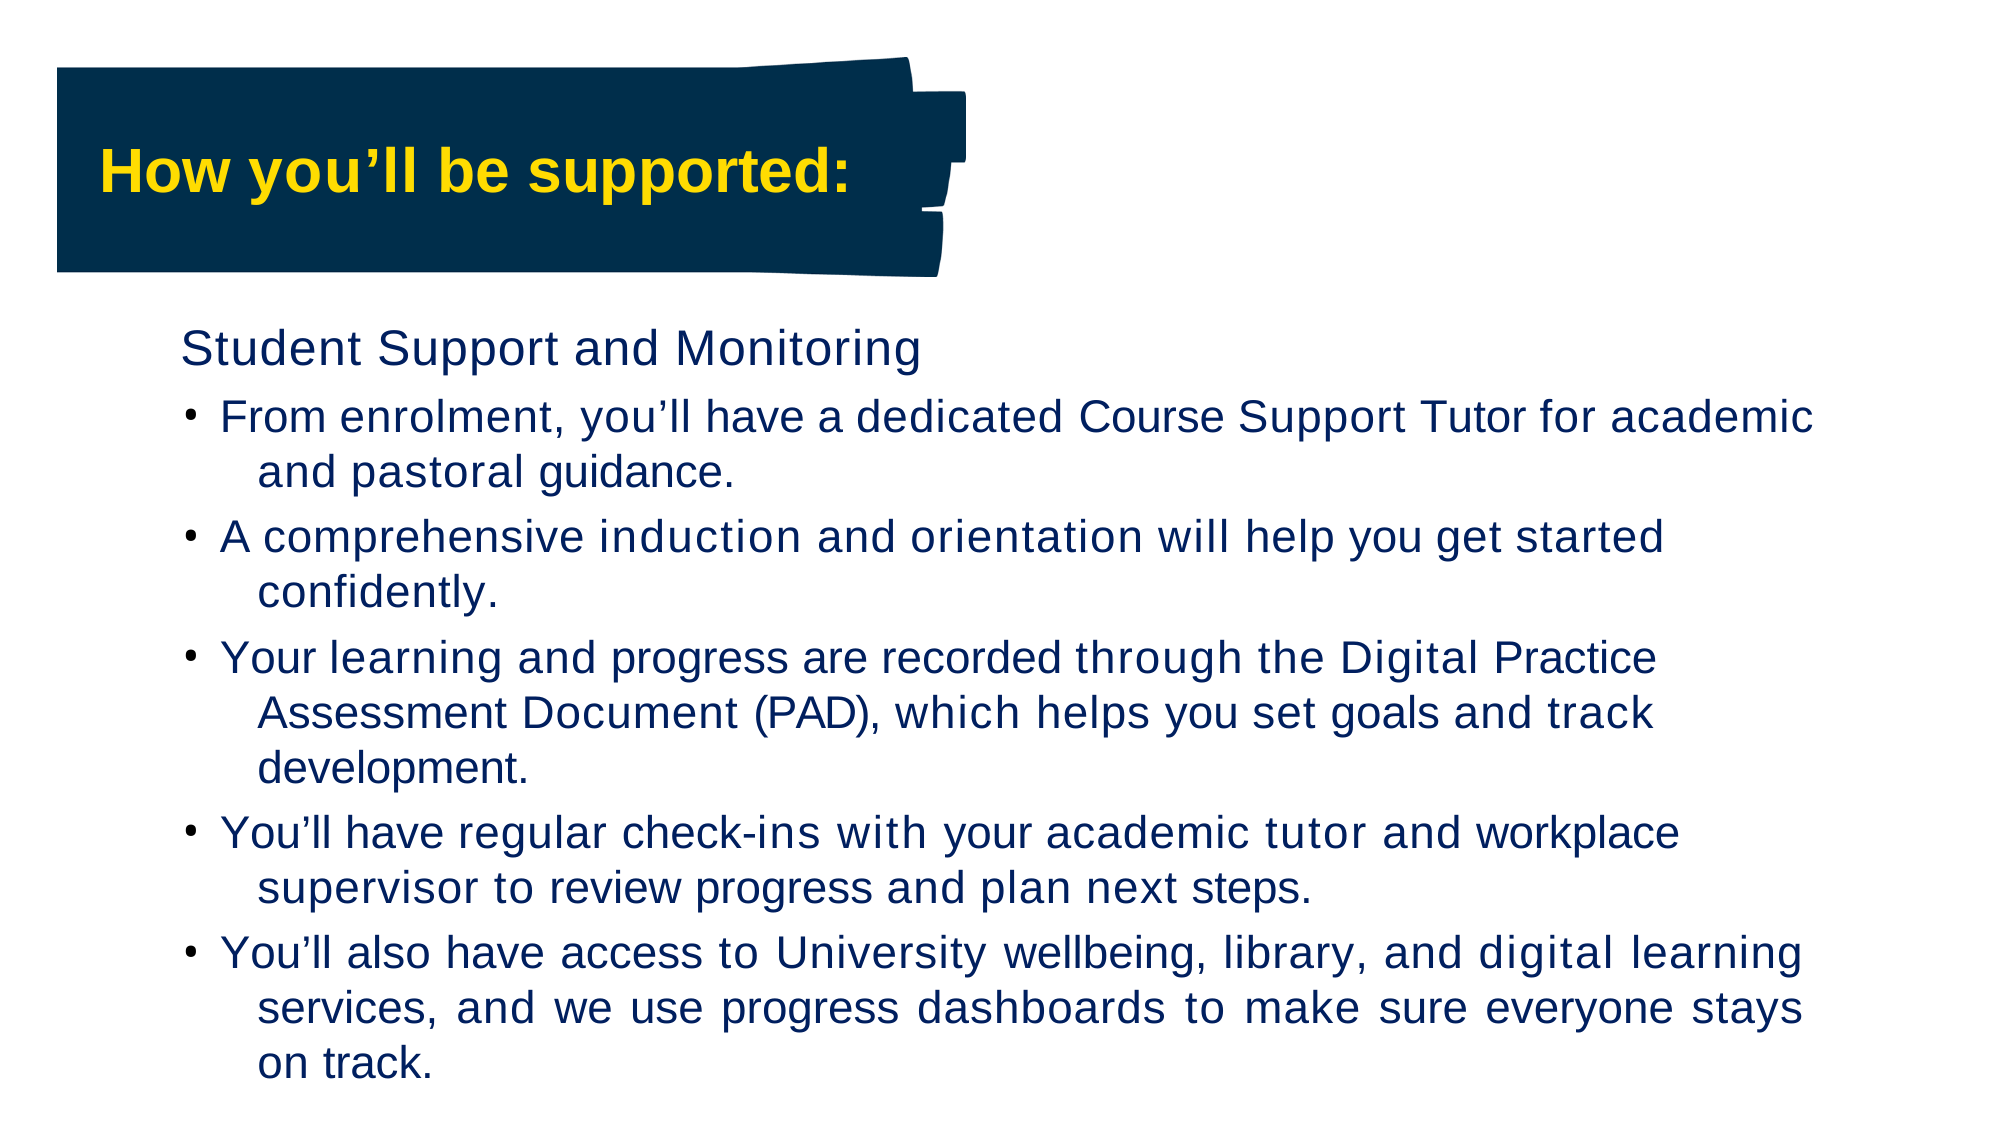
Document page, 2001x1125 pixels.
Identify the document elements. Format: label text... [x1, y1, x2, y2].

text_box Student Support and Monitoring From enrolment, you’ll have a dedicated Course Support Tutor for academic and pastoral guidance. A comprehensive induction and orientation will help you get started confidently. Your learning and progress are recorded through the Digital Practice Assessment Document (PAD), which helps you set goals and track development. You’ll have regular check-ins with your academic tutor and workplace supervisor to review progress and plan next steps. You’ll also have access to University wellbeing, library, and digital learning services, and we use progress dashboards to make sure everyone stays on track. [178, 302, 1825, 1091]
picture [57, 57, 966, 277]
title How you’ll be supported: [70, 77, 927, 250]
